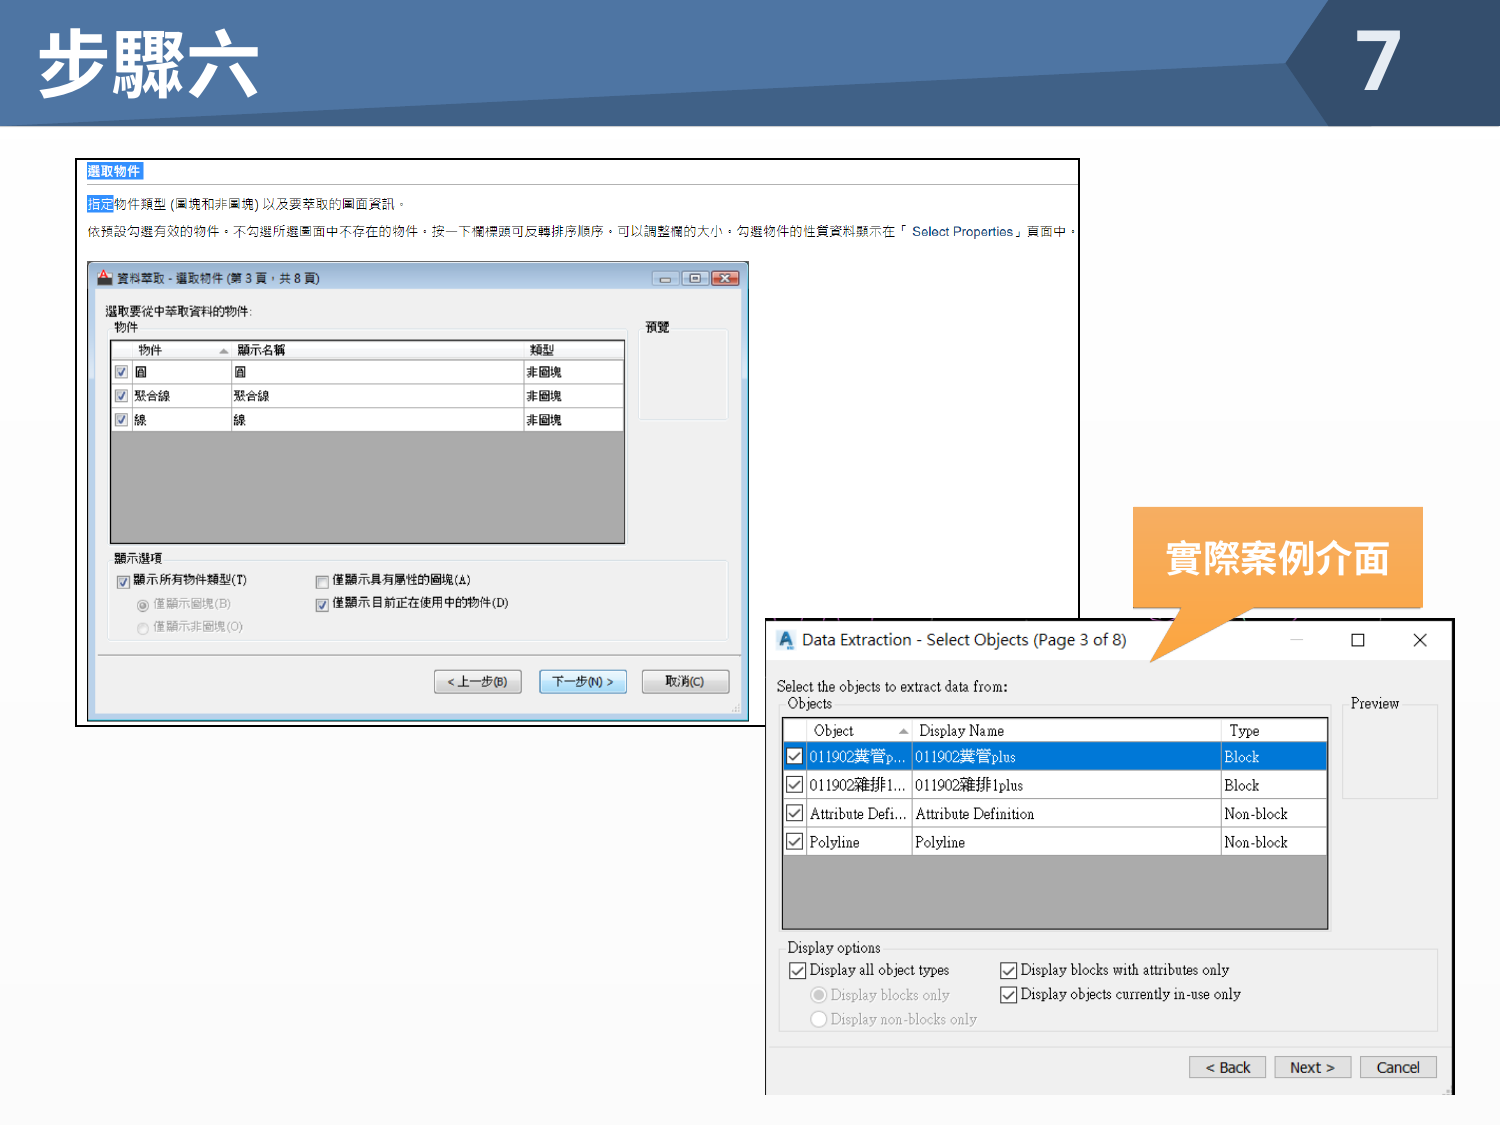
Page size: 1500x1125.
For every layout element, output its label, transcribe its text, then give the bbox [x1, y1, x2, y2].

picture [77, 159, 1455, 1096]
text_box 實際案例介面 [1133, 506, 1423, 663]
text_box 步驟六 [21, 9, 1282, 116]
text_box 7 [1340, 0, 1500, 116]
